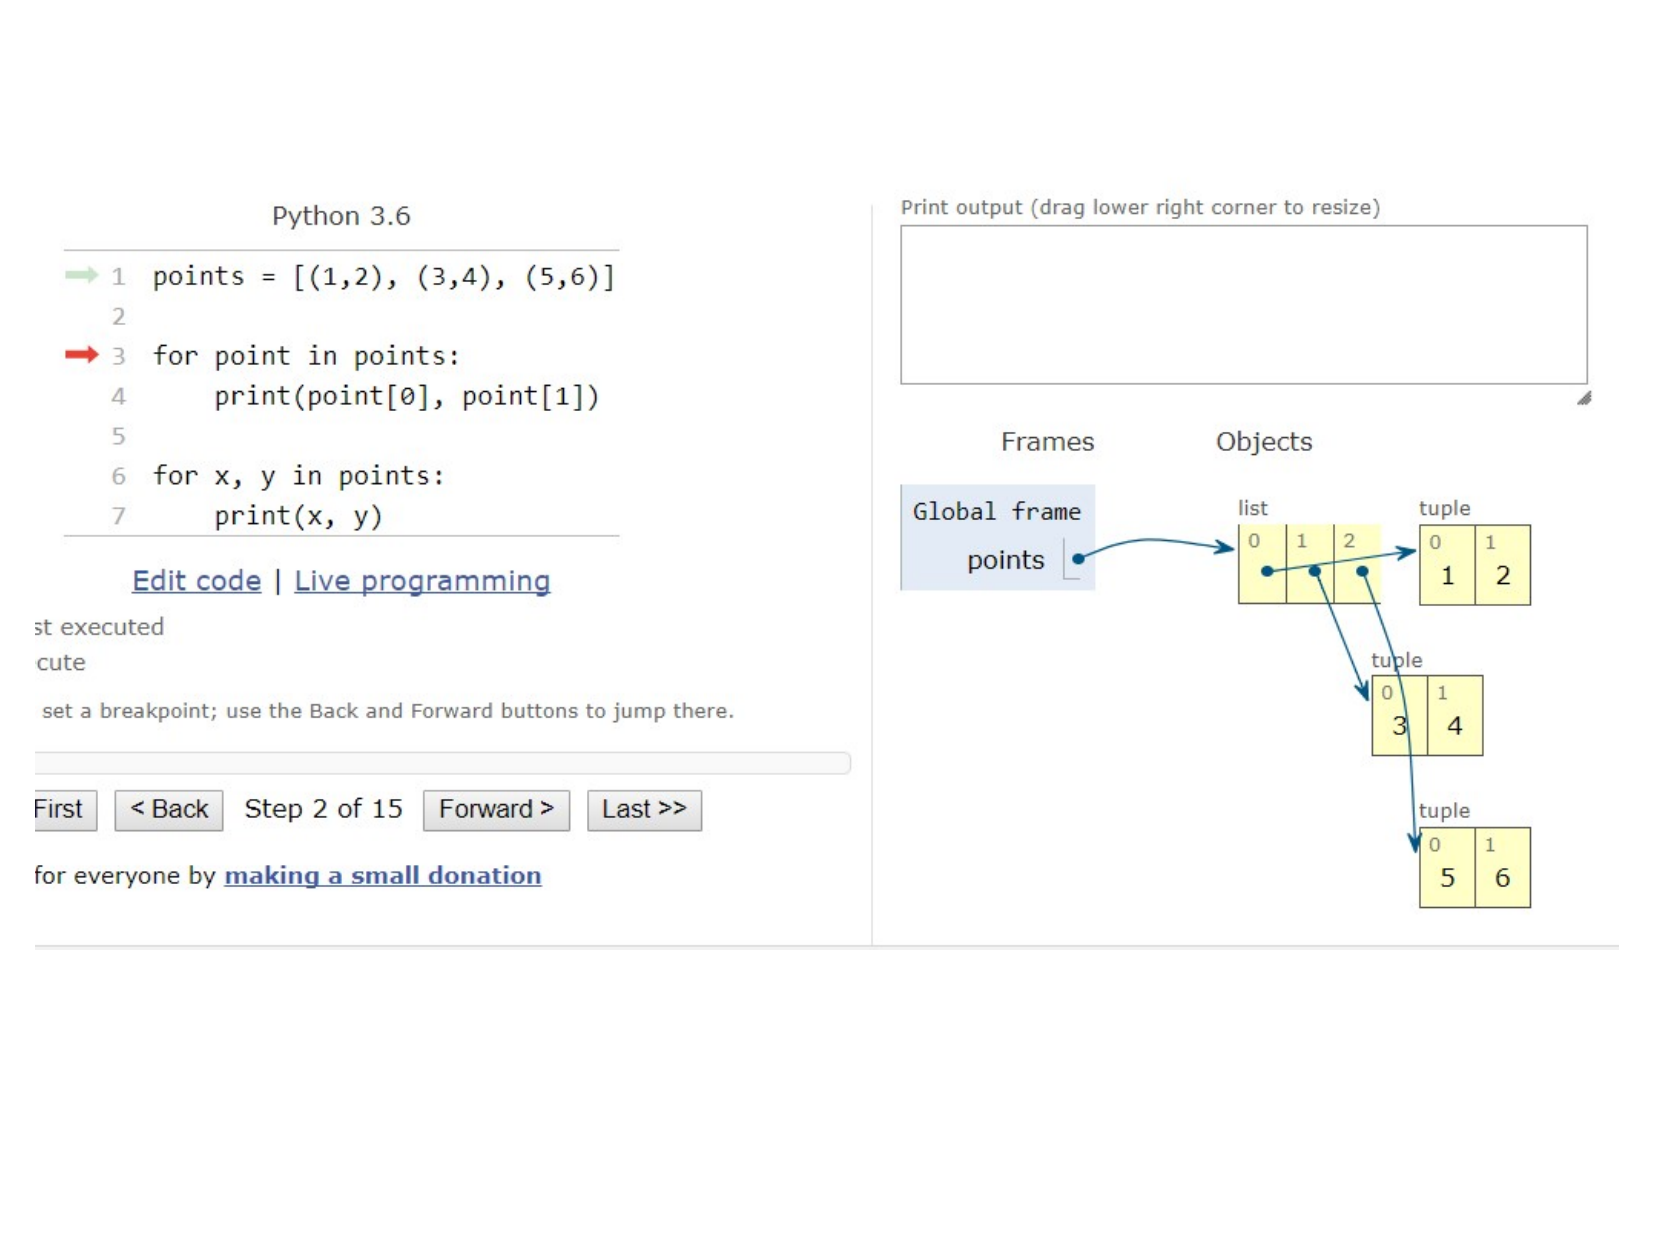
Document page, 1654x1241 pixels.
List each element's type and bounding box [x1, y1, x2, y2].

picture [35, 153, 1619, 950]
